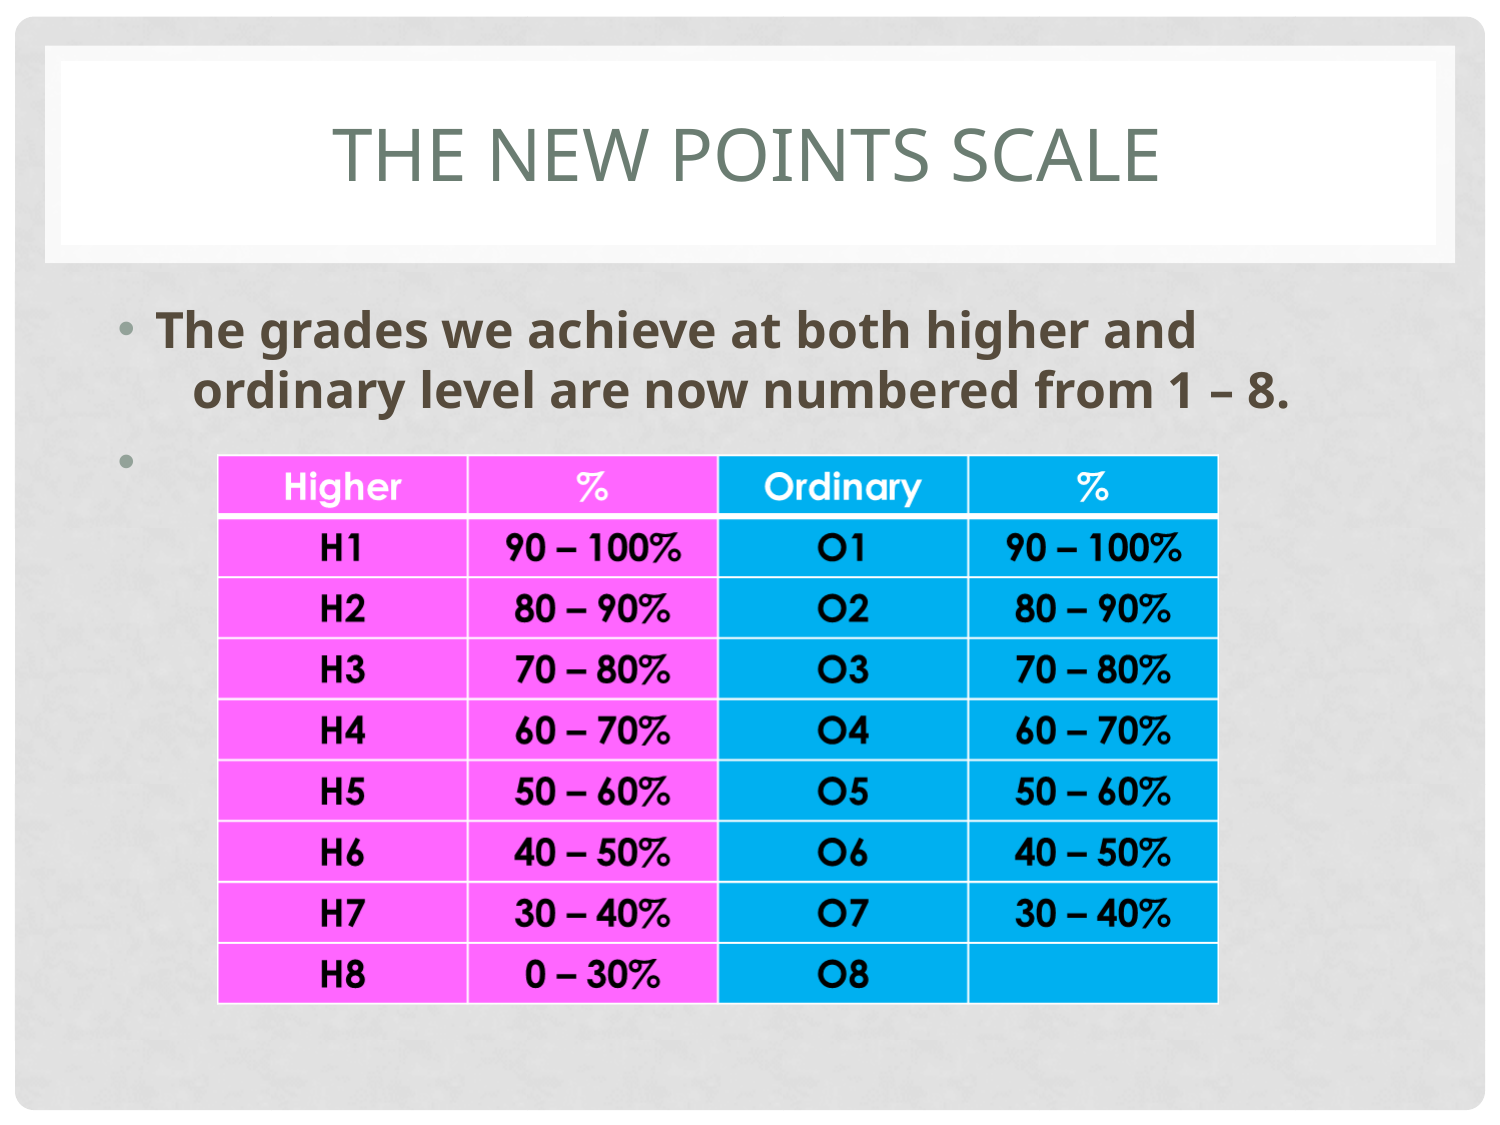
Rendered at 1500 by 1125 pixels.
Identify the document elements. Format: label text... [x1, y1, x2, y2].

list The grades we achieve at both higher and ordinary level are now numbered from 1 – 8. [64, 290, 1415, 1009]
picture [217, 451, 1219, 1019]
title The New Points Scale [69, 66, 1426, 238]
